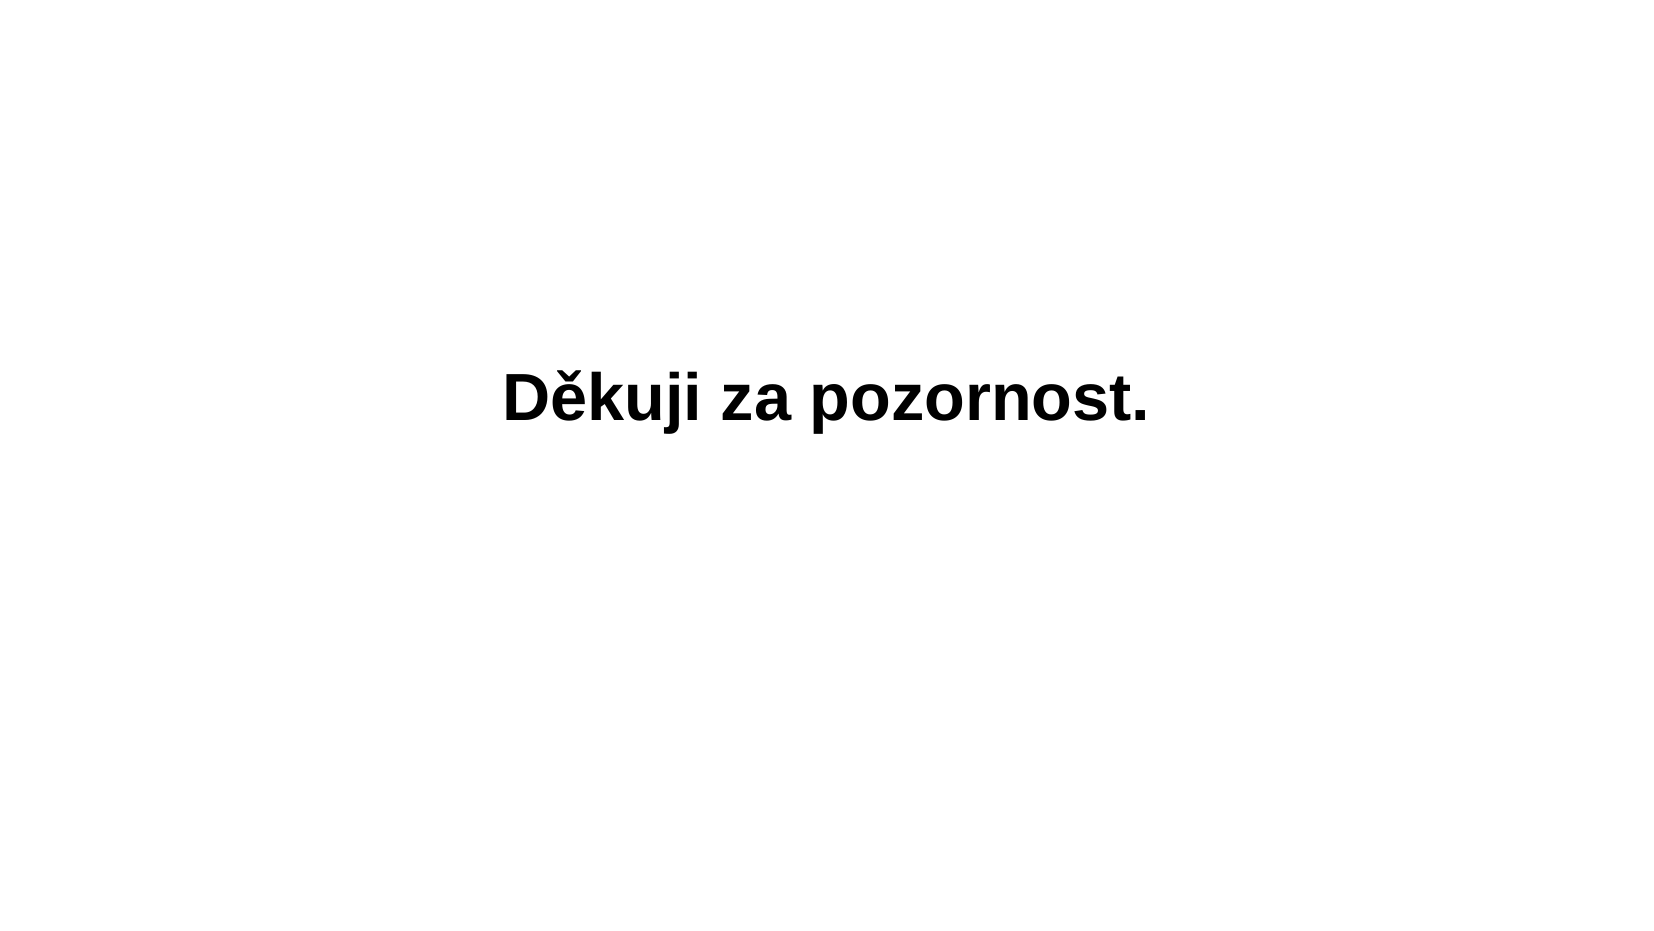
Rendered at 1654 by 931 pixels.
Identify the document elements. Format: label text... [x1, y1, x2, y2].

subtitle Děkuji za pozornost. [82, 37, 1571, 757]
